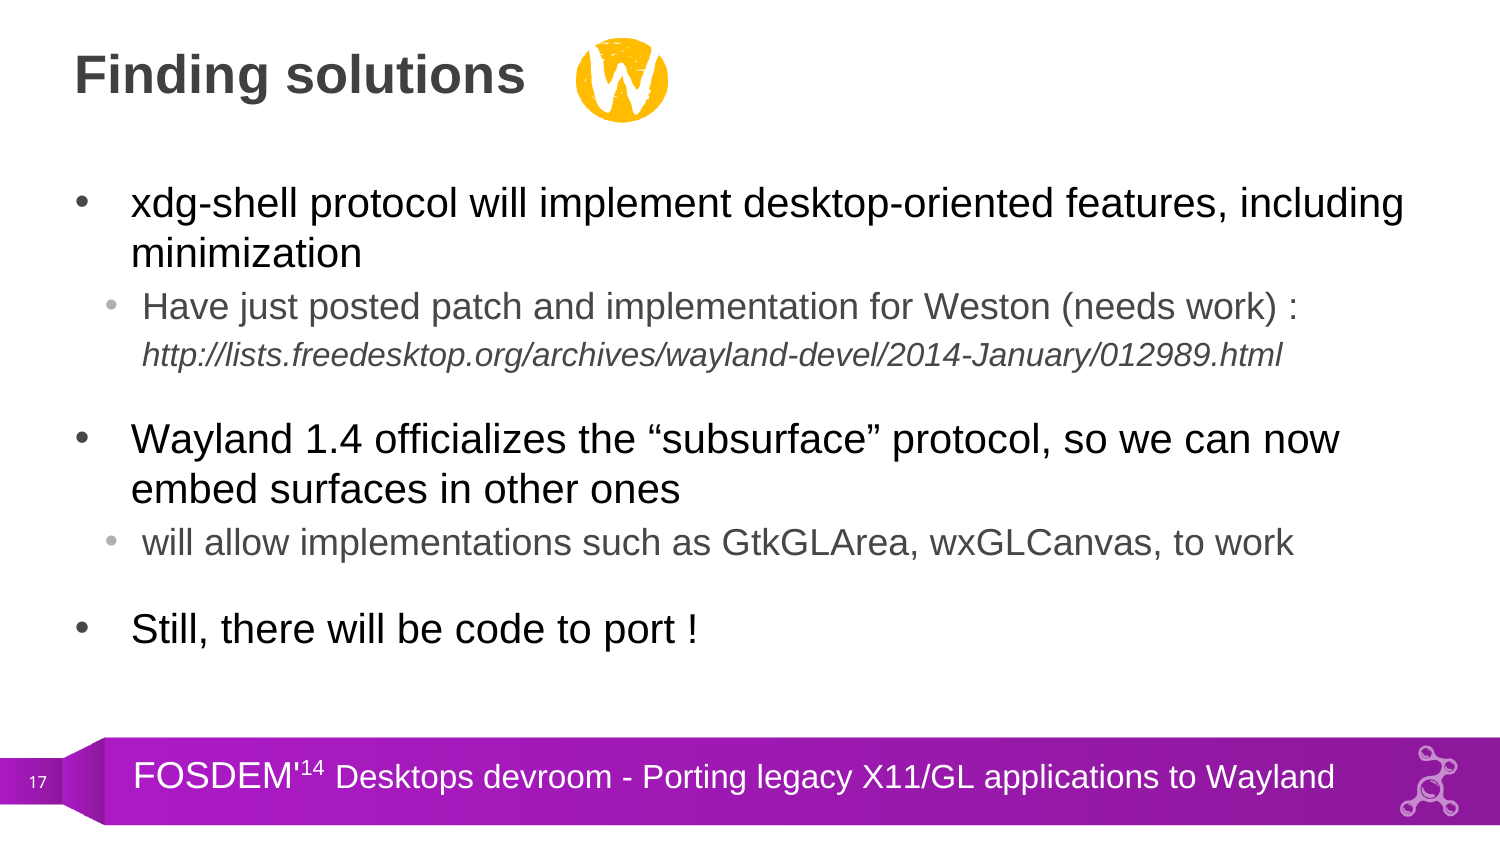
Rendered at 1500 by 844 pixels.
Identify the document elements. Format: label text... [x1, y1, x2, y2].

title Finding solutions [74, 50, 1425, 160]
list xdg-shell protocol will implement desktop-oriented features, including minimization Have just posted patch and implementation for Weston (needs work) : http://lists.freedesktop.org/archives/wayland-devel/2014-January/012989.html Wayland 1.4 officializes the “subsurface” protocol, so we can now embed surfaces in other ones will allow implementations such as GtkGLArea, wxGLCanvas, to work Still, there will be code to port ! [74, 175, 1425, 733]
picture [0, 0, 1500, 844]
